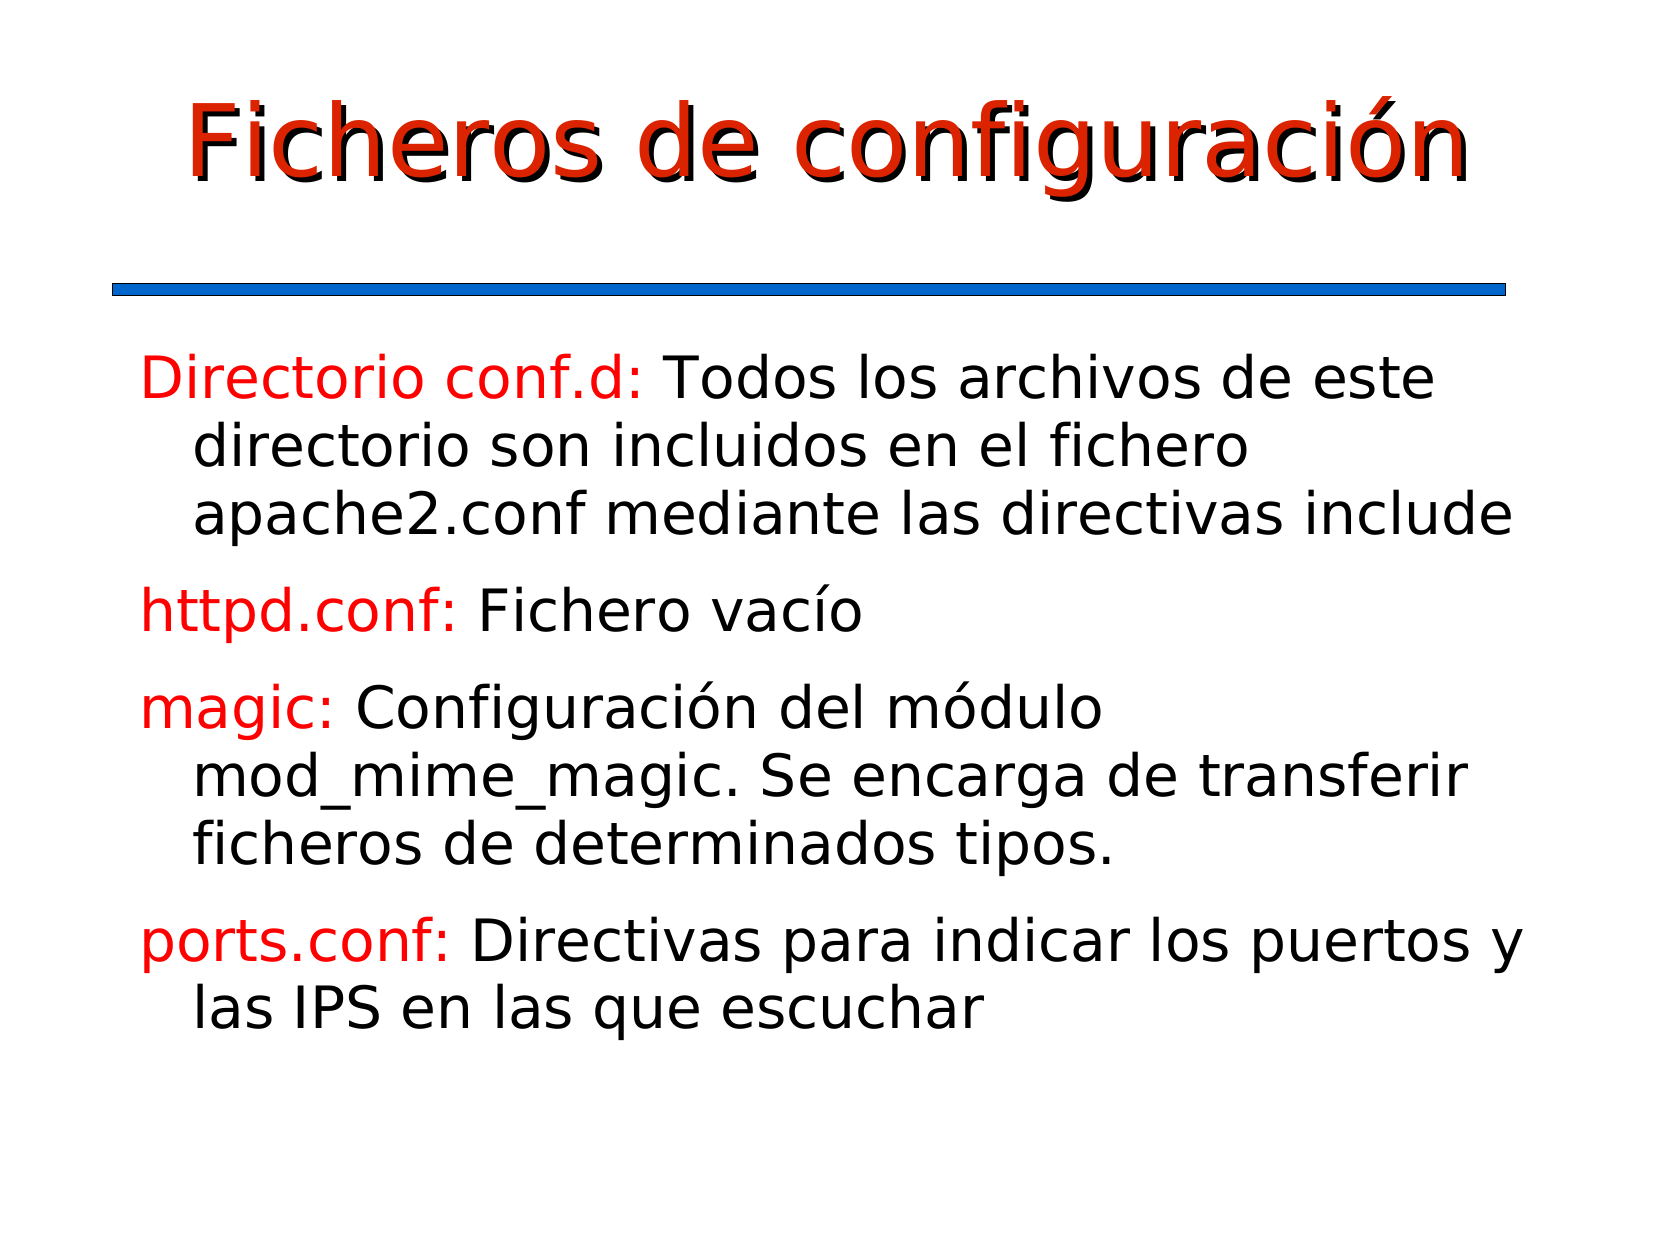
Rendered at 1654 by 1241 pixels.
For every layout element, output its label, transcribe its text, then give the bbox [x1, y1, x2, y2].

list Directorio conf.d: Todos los archivos de este directorio son incluidos en el fichero apache2.conf mediante las directivas include httpd.conf: Fichero vacío magic: Configuración del módulo mod_mime_magic. Se encarga de transferir ficheros de determinados tipos. ports.conf: Directivas para indicar los puertos y las IPS en las que escuchar [121, 344, 1534, 1127]
title Ficheros de configuración [121, 37, 1534, 246]
